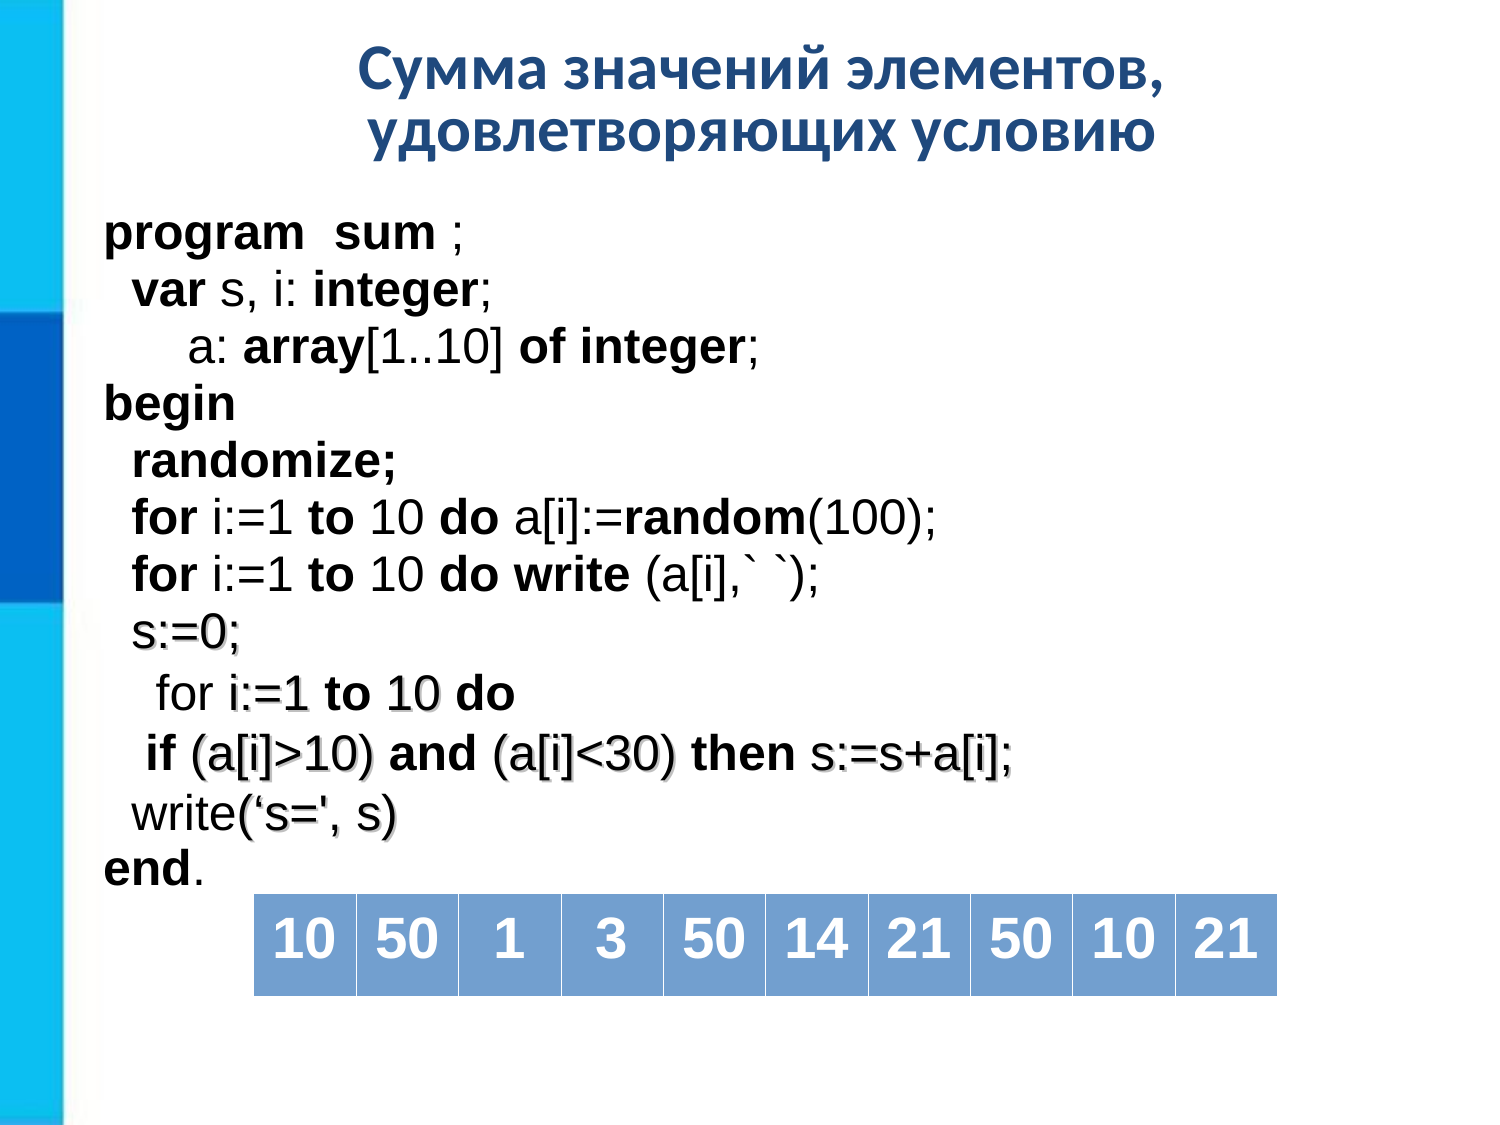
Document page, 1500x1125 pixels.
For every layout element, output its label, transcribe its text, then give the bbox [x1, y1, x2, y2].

picture [0, 0, 1500, 1125]
text_box program sum ; var s, i: integer; a: array[1..10] of integer; begin randomize; for i:=1 to 10 do a[i]:=random(100); for i:=1 to 10 do write (a[i],` `); s:=0; for i:=1 to 10 do if (a[i]>10) and (a[i]<30) then s:=s+a[i]; write(‘s=', s) end. [88, 196, 1317, 905]
table_header 10 [1073, 905, 1175, 996]
text_box Сумма значений элементов, удовлетворяющих условию [100, 30, 1426, 173]
table_header 14 [766, 905, 868, 996]
table_header 1 [459, 905, 561, 996]
table_header 50 [971, 905, 1072, 996]
table_header 50 [357, 905, 458, 996]
table_header 21 [869, 905, 970, 996]
table_header 50 [664, 905, 765, 996]
table_header 21 [1176, 905, 1277, 996]
table_header 3 [562, 905, 663, 996]
table_header 10 [254, 905, 356, 996]
